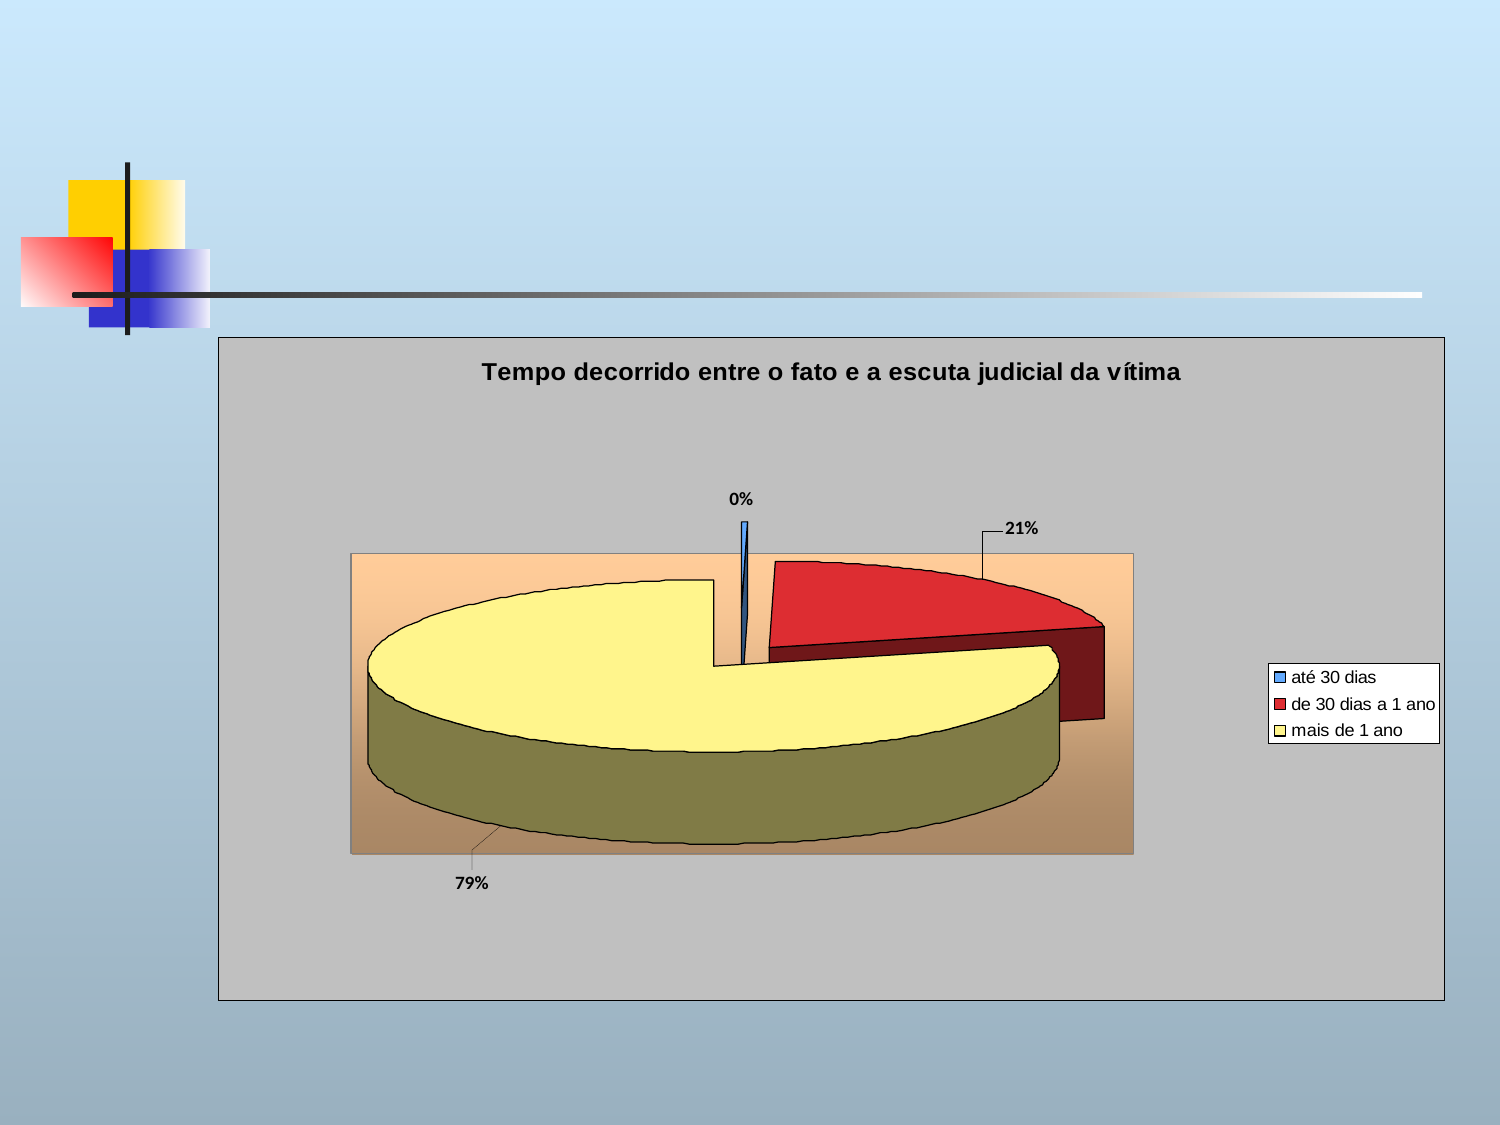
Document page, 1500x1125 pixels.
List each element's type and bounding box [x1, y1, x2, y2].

chart [212, 331, 1452, 1007]
